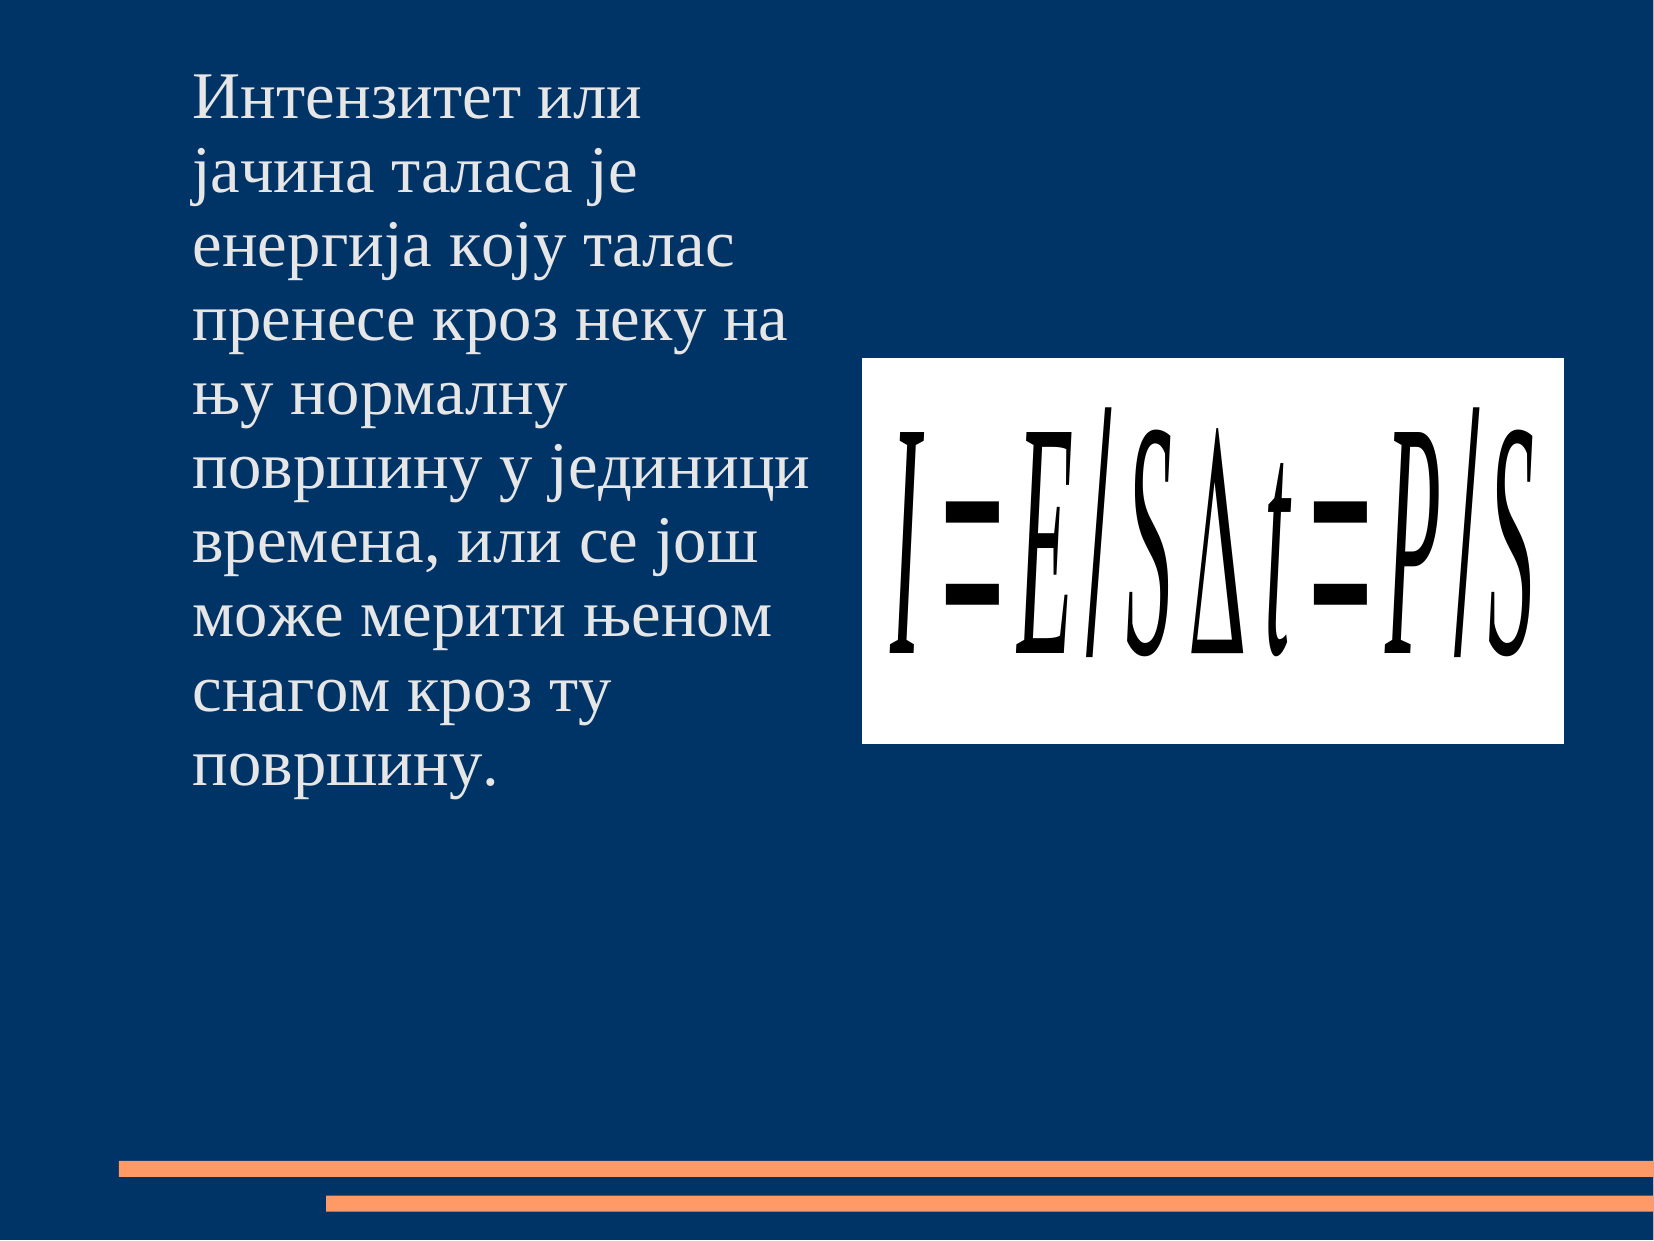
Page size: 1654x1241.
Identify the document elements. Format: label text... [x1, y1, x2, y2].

list Интензитет или јачина таласа је енергија коју талас пренесе кроз неку на њу нормалну површину у јединици времена, или се још може мерити њеном снагом кроз ту површину. [121, 59, 824, 1132]
chart [862, 357, 1565, 745]
